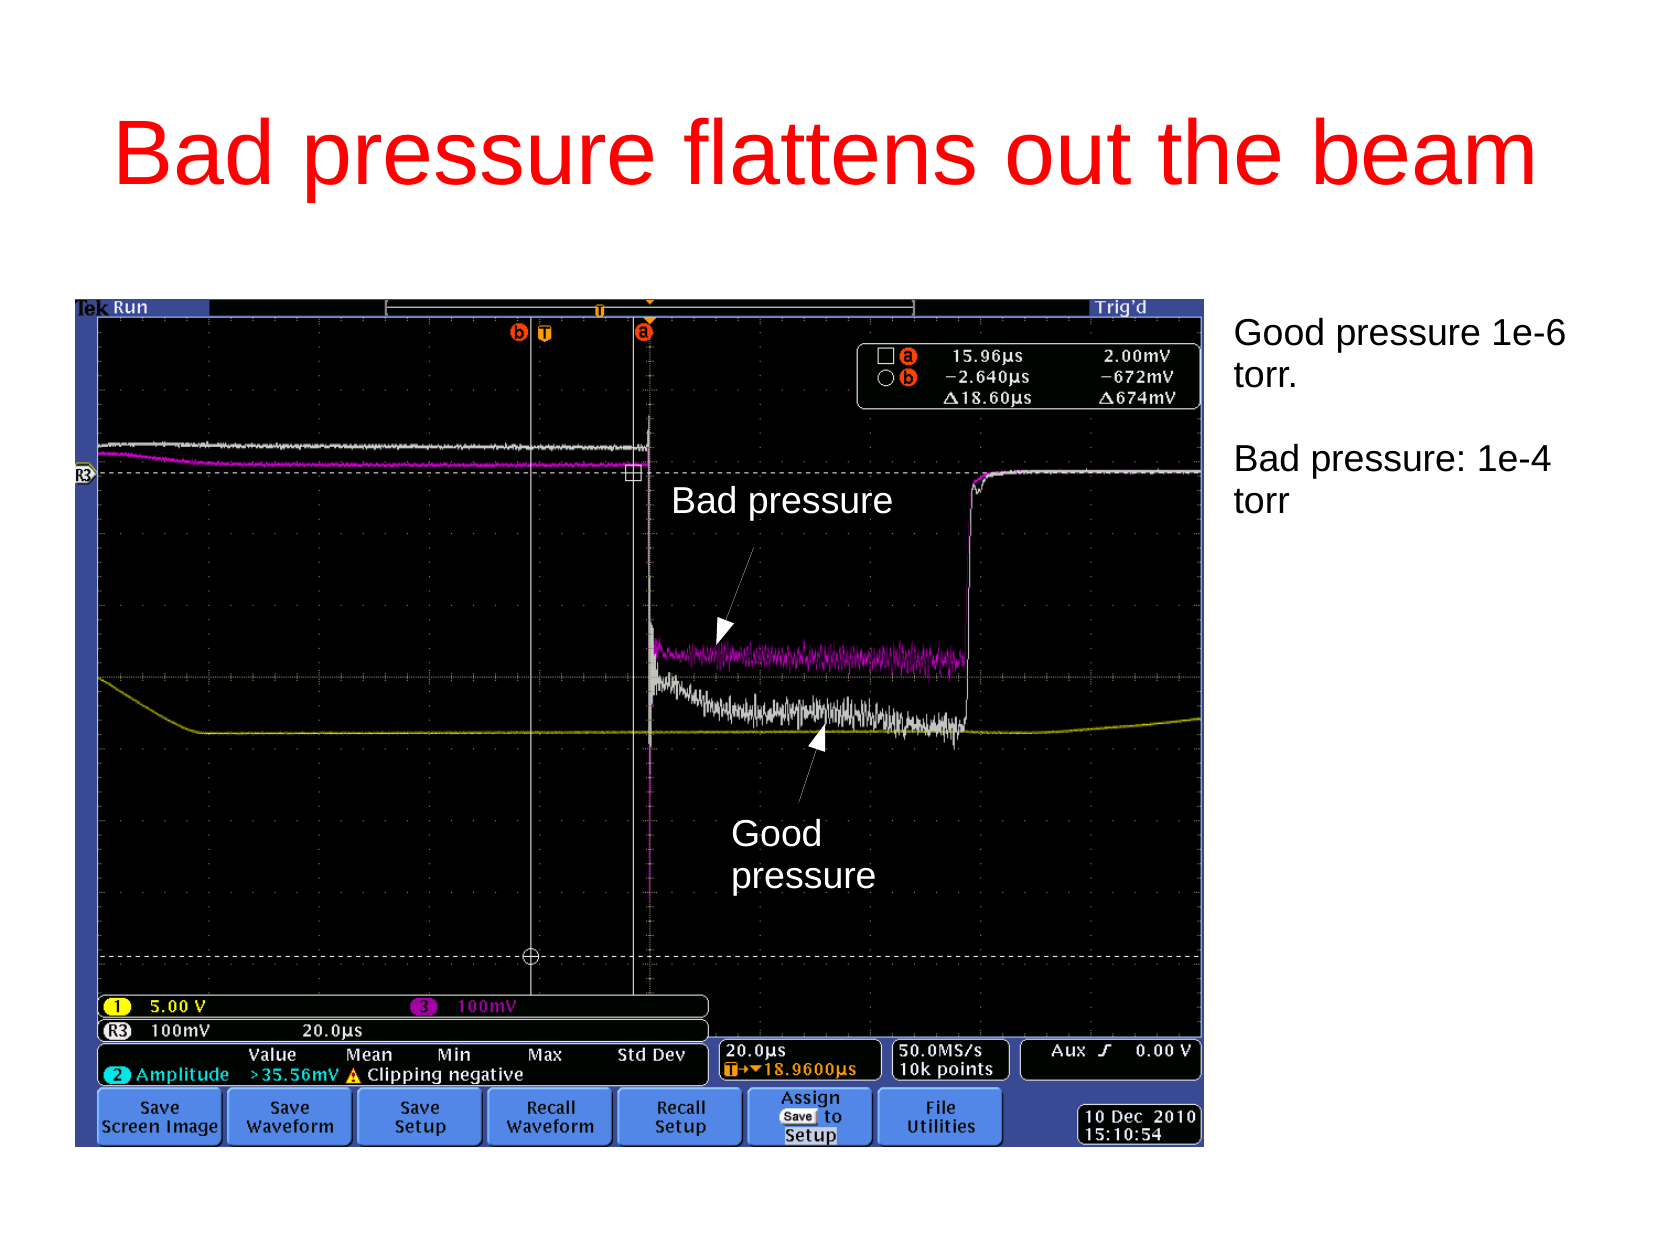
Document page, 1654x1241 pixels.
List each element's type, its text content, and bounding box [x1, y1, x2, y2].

title Bad pressure flattens out the beam [82, 56, 1571, 250]
text_box Good pressure [716, 804, 938, 904]
picture [75, 299, 1204, 1147]
text_box Bad pressure [656, 472, 946, 537]
text_box Good pressure 1e-6 torr. Bad pressure: 1e-4 torr [1218, 303, 1602, 529]
